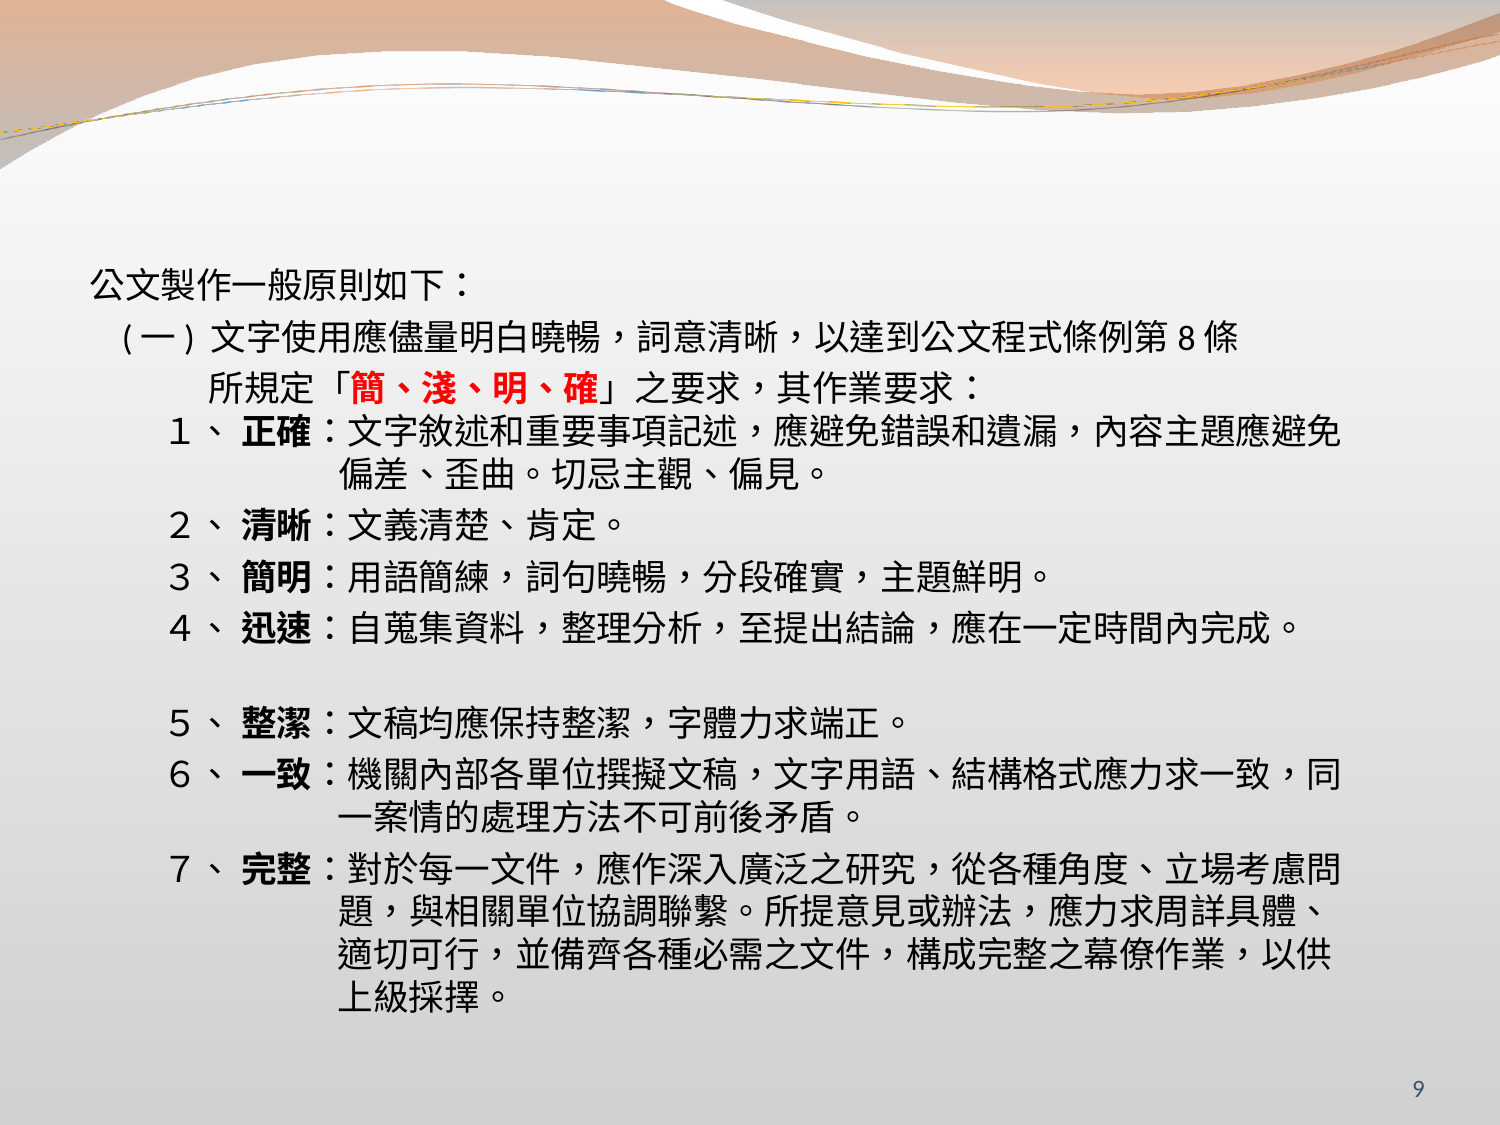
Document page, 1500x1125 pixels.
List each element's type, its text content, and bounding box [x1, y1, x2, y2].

picture [0, 33, 1500, 140]
text_box <編號> [1299, 1042, 1426, 1103]
list 公文製作一般原則如下： (一) 文字使用應儘量明白曉暢，詞意清晰，以達到公文程式條例第8條 所規定「簡、淺、明、確」之要求，其作業要求： １、 正確：文字敘述和重要事項記述，應避免錯誤和遺漏，內容主題應避免 偏差、歪曲。切忌主觀、偏見。 ２、 清晰：文義清楚、肯定。 ３、 簡明：用語簡練，詞句曉暢，分段確實，主題鮮明。 ４、 迅速：自蒐集資料，整理分析，至提出結論，應在一定時間內完成。 ５、 整潔：文稿均應保持整潔，字體力求端正。 ６、 一致：機關內部各單位撰擬文稿，文字用語、結構格式應力求一致，同 一案情的處理方法不可前後矛盾。 ７、 完整：對於每一文件，應作深入廣泛之研究，從各種角度、立場考慮問 題，與相關單位協調聯繫。所提意見或辦法，應力求周詳具體、 適切可行，並備齊各種必需之文件，構成完整之幕僚作業，以供 上級採擇。 [75, 255, 1426, 1038]
